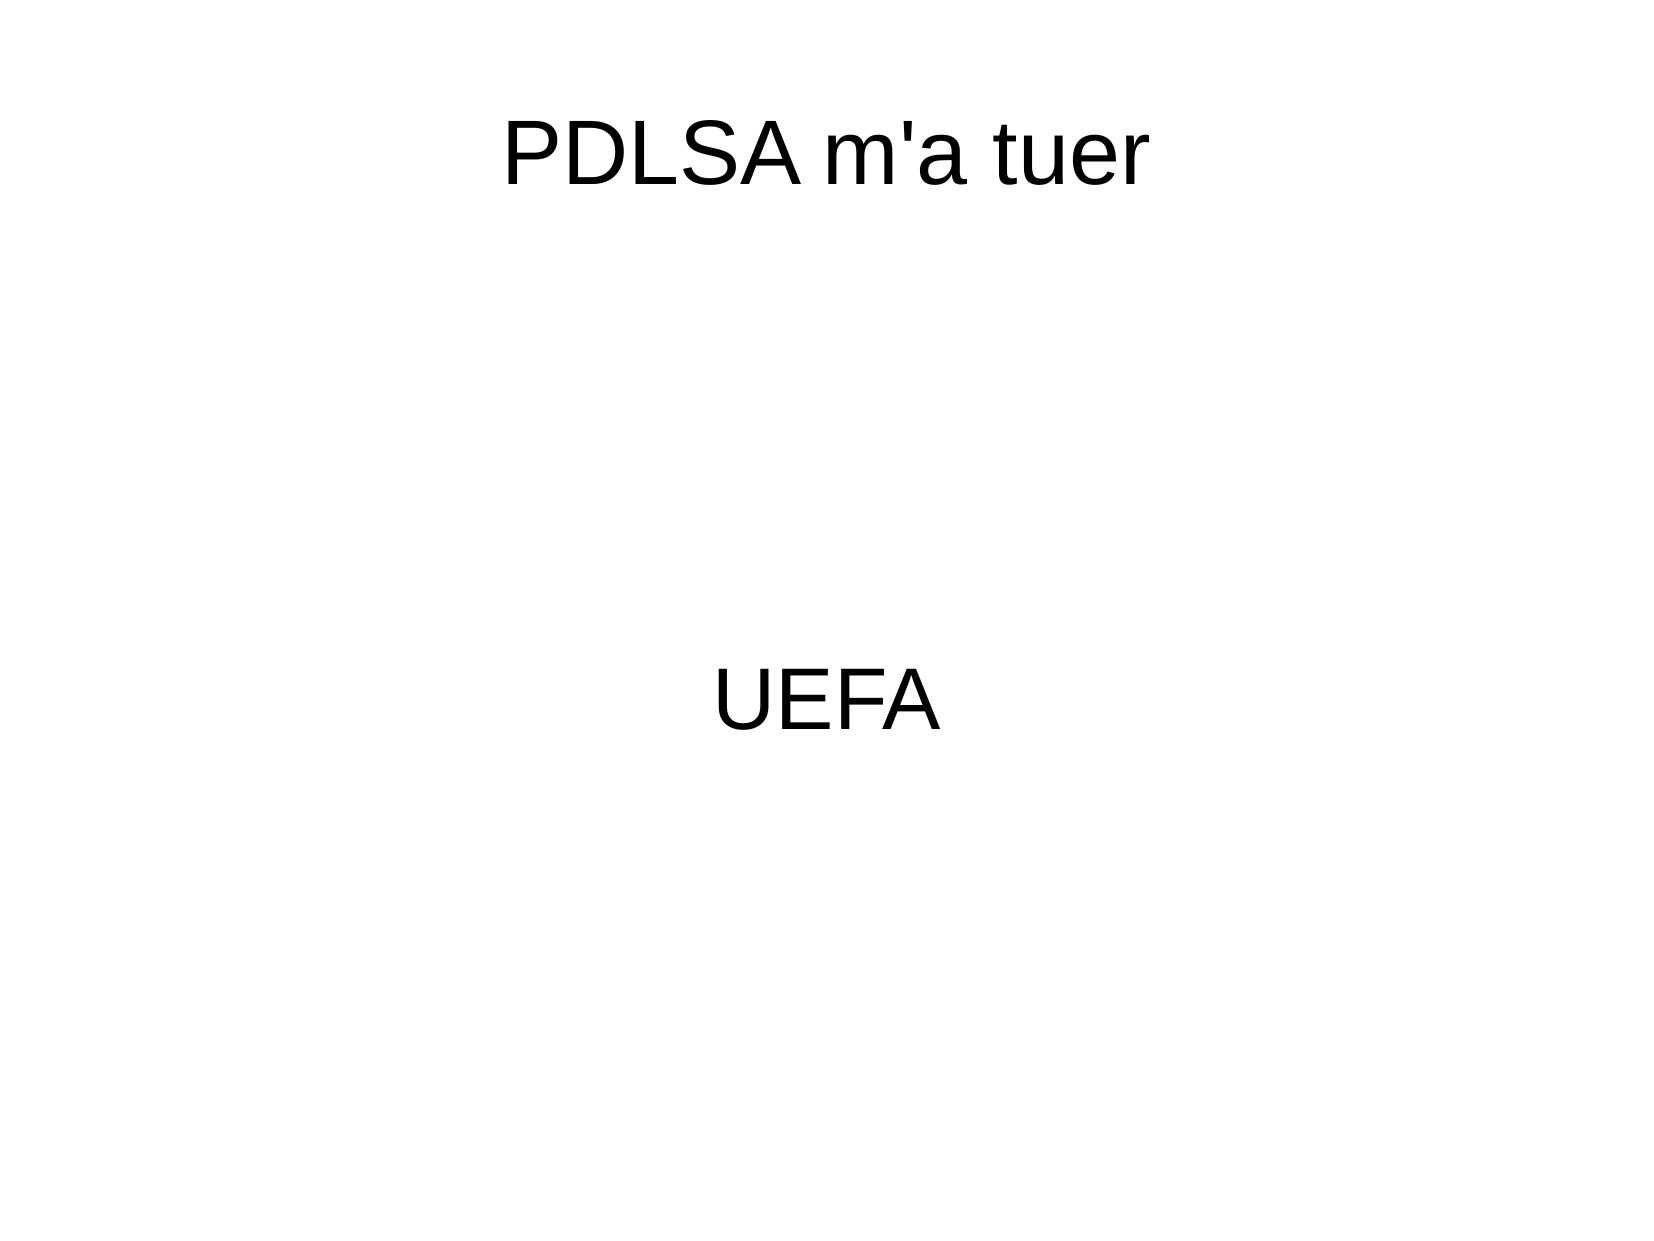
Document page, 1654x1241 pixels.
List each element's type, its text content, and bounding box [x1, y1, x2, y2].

subtitle UEFA [82, 297, 1571, 1102]
title PDLSA m'a tuer [82, 56, 1571, 250]
